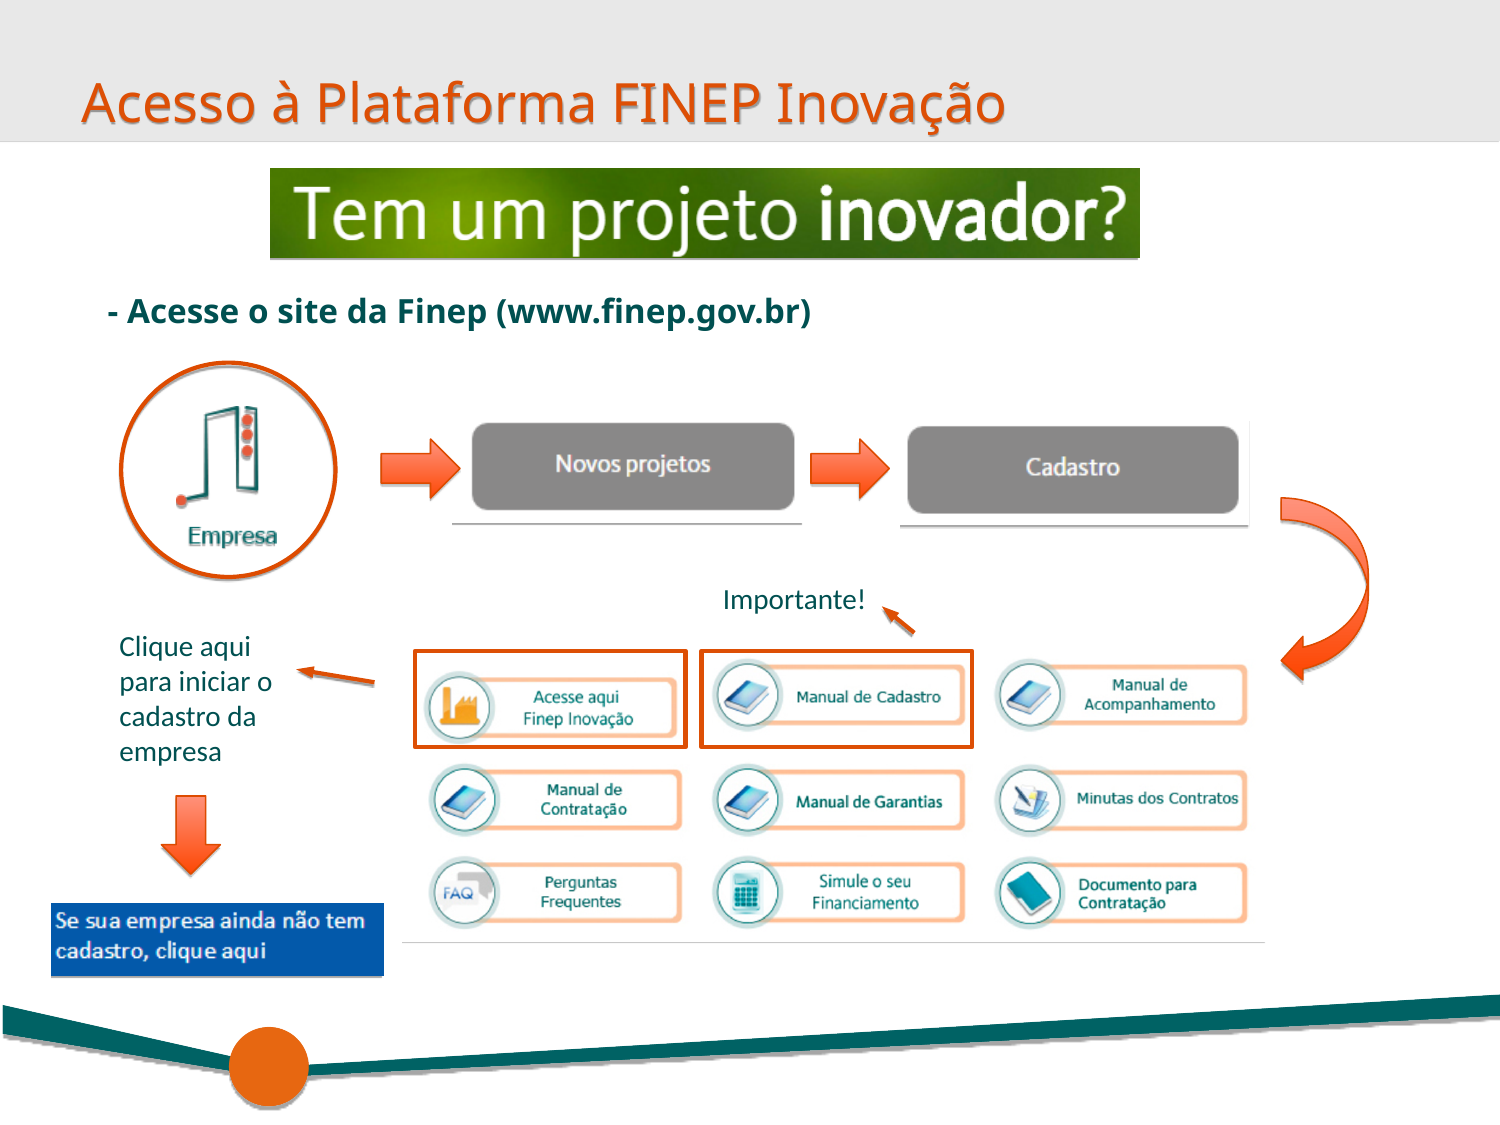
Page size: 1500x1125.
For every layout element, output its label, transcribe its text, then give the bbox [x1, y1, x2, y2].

text_box [161, 795, 221, 875]
picture [704, 653, 970, 745]
text_box [810, 439, 890, 498]
text_box Clique aqui para iniciar o cadastro da empresa [104, 619, 296, 777]
picture [176, 407, 277, 548]
picture [900, 417, 1249, 525]
text_box [1281, 497, 1369, 680]
picture [402, 650, 1267, 942]
picture [270, 168, 1140, 258]
picture [51, 903, 384, 976]
text_box [381, 439, 460, 498]
picture [452, 409, 804, 523]
text_box - Acesse o site da Finep (www.finep.gov.br) [66, 283, 1417, 339]
text_box Importante! [707, 573, 882, 624]
picture [417, 653, 683, 745]
title Acesso à Plataforma FINEP Inovação [66, 18, 1417, 141]
